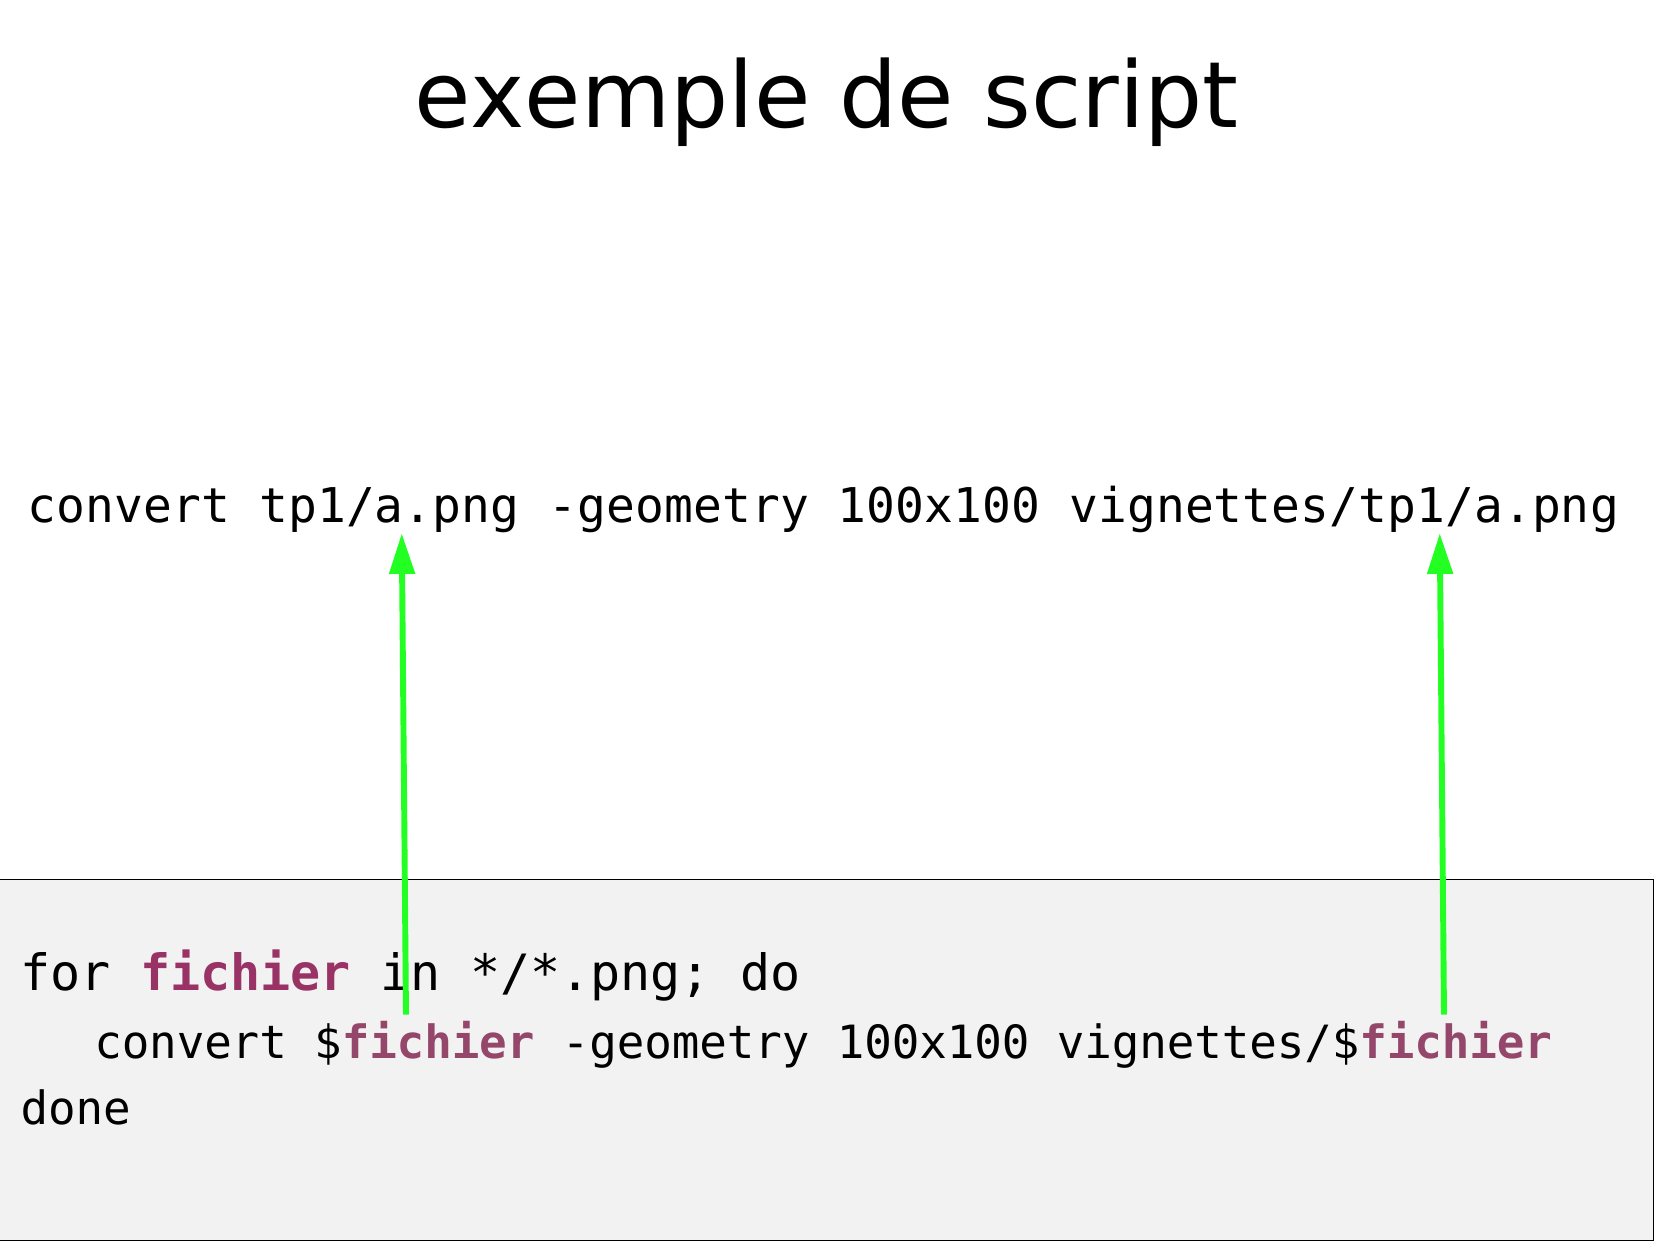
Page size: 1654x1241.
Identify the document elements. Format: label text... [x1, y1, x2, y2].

text_box [408, 879, 1440, 944]
text_box [0, 879, 1654, 1241]
title exemple de script [136, 34, 1518, 158]
text_box convert tp1/a.png -geometry 100x100 vignettes/tp1/a.png [27, 478, 1610, 535]
text_box for fichier in */*.png; do convert $fichier -geometry 100x100 vignettes/$fichier done [20, 944, 1605, 1220]
